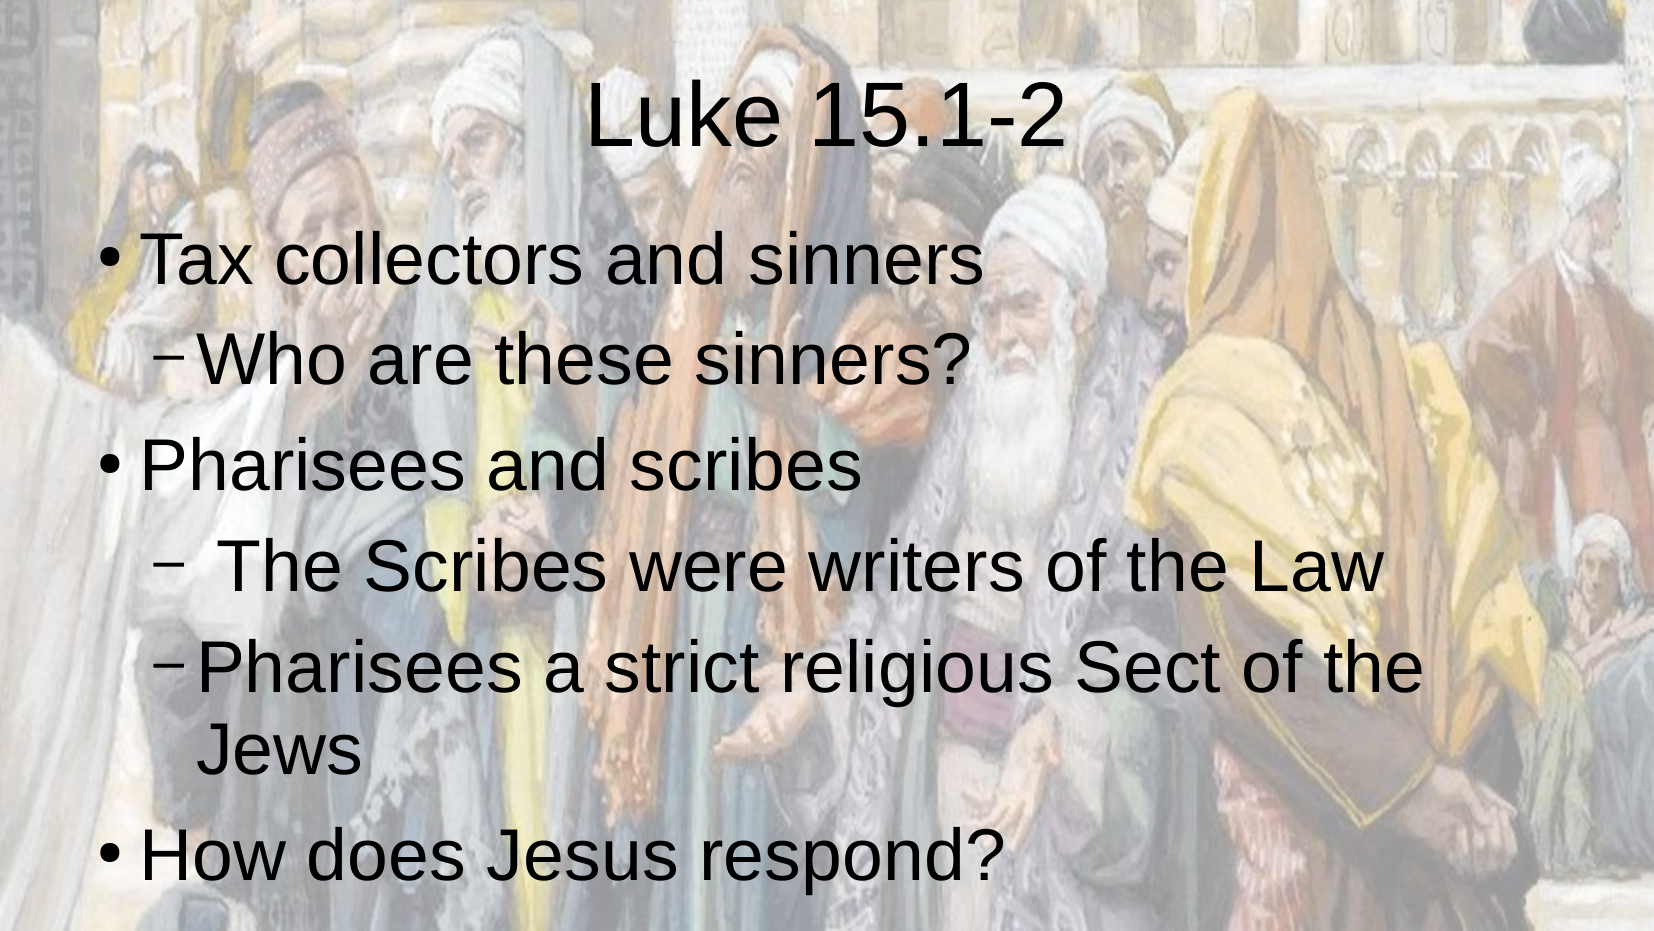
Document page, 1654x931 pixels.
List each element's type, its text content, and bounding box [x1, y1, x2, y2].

list Tax collectors and sinners Who are these sinners? Pharisees and scribes The Scribes were writers of the Law Pharisees a strict religious Sect of the Jews How does Jesus respond? [82, 217, 1613, 901]
title Luke 15.1-2 [82, 37, 1571, 193]
picture [0, 0, 1654, 931]
